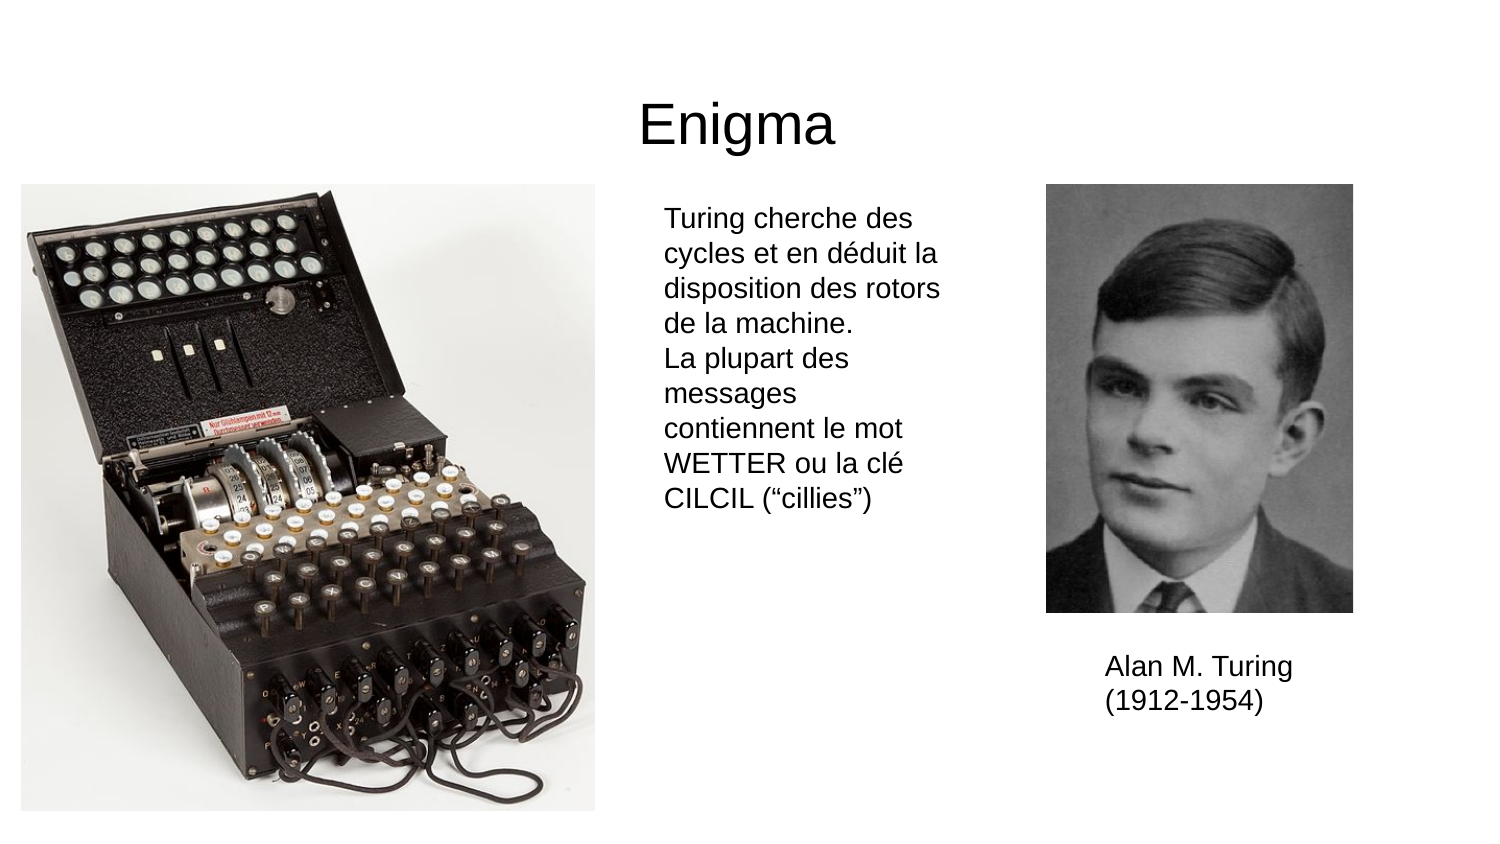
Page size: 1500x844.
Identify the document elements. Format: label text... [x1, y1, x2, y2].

picture [1046, 184, 1354, 613]
text_box Turing cherche des cycles et en déduit la disposition des rotors de la machine. La plupart des messages contiennent le mot WETTER ou la clé CILCIL (“cillies”) [648, 184, 968, 613]
picture [21, 184, 595, 811]
text_box Alan M. Turing (1912-1954) [1089, 631, 1364, 758]
title Enigma [623, 71, 877, 166]
